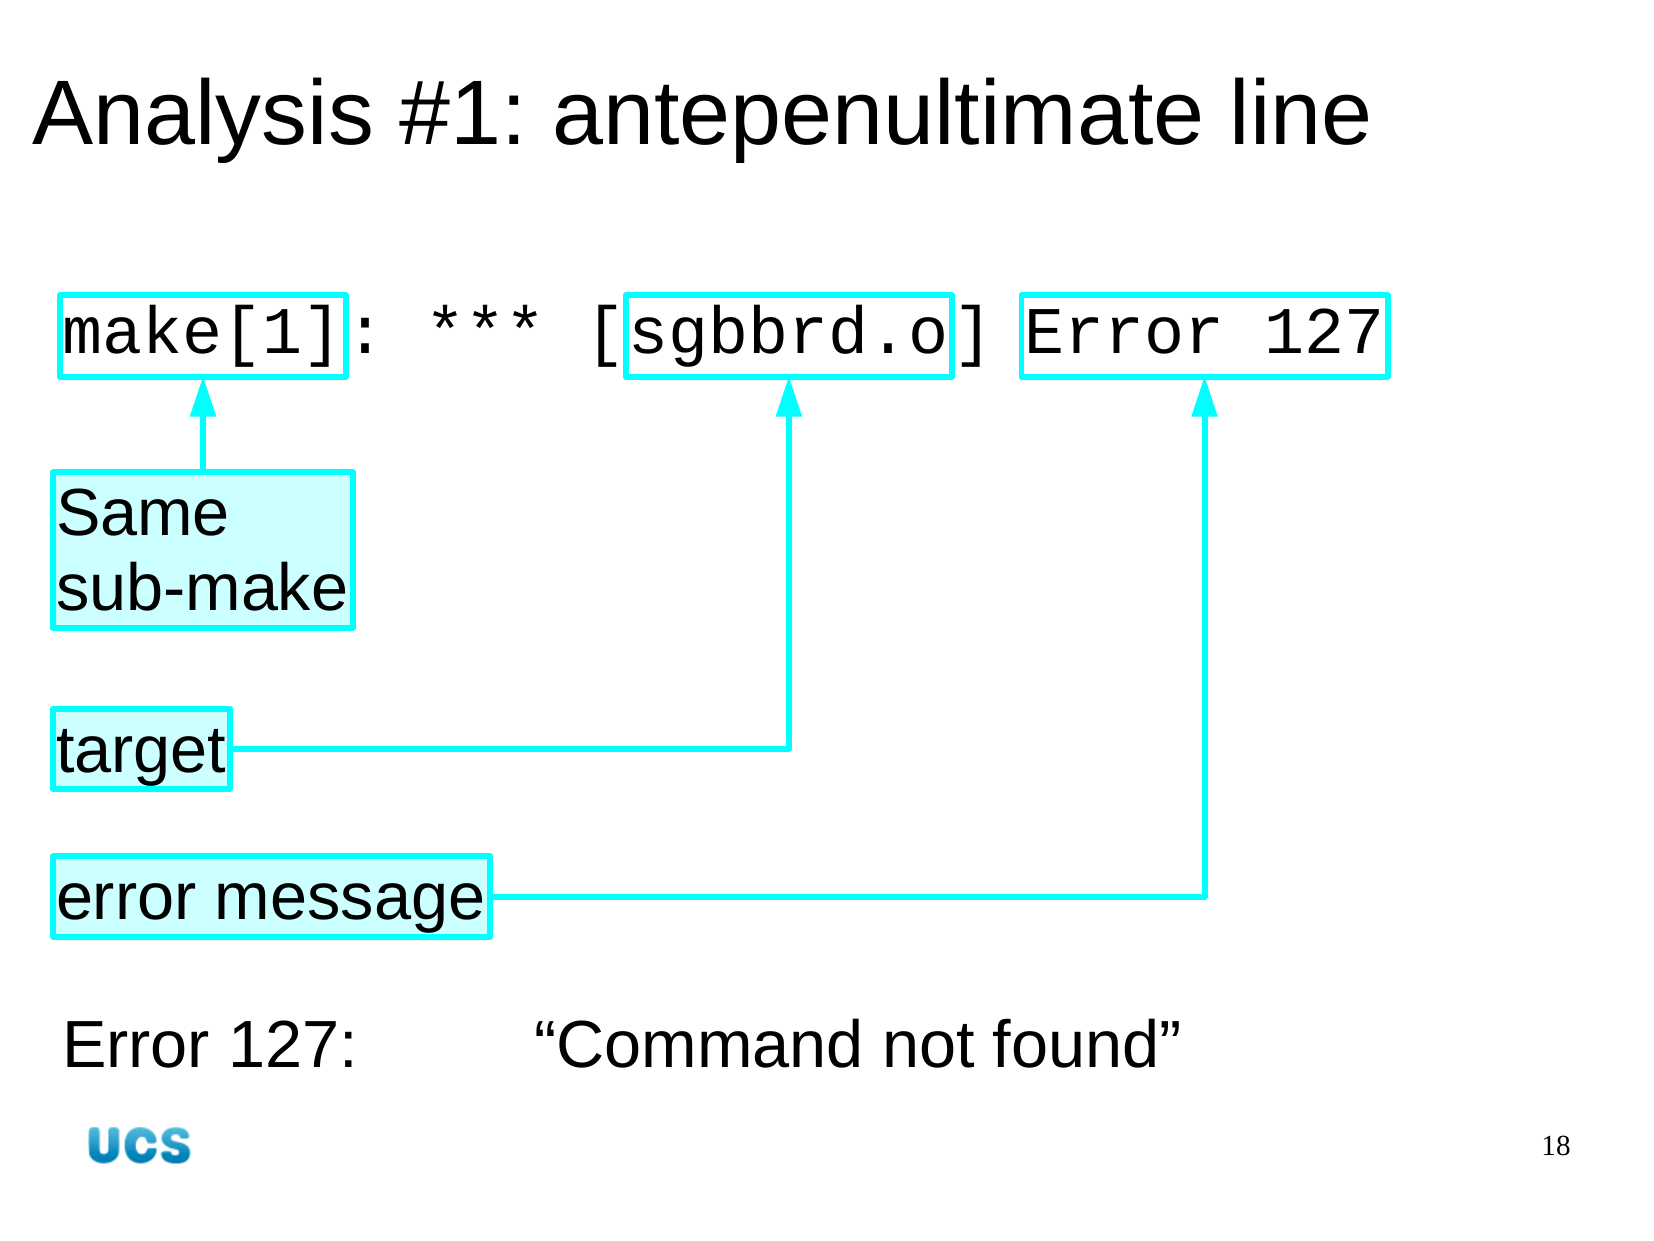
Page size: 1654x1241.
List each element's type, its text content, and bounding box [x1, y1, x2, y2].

picture [88, 1126, 191, 1165]
text_box error message [53, 856, 491, 938]
text_box make[1] [60, 295, 342, 377]
text_box target [53, 708, 231, 790]
text_box sgbbrd.o [629, 295, 952, 377]
text_box : *** [ [342, 295, 629, 377]
text_box Same sub-make [53, 472, 353, 628]
text_box ] [955, 295, 997, 377]
text_box Error 127 [1021, 295, 1388, 377]
text_box Analysis #1: antepenultimate line [29, 59, 1378, 168]
text_box Error 127: [59, 1003, 363, 1085]
text_box “Command not found” [531, 1003, 1188, 1085]
